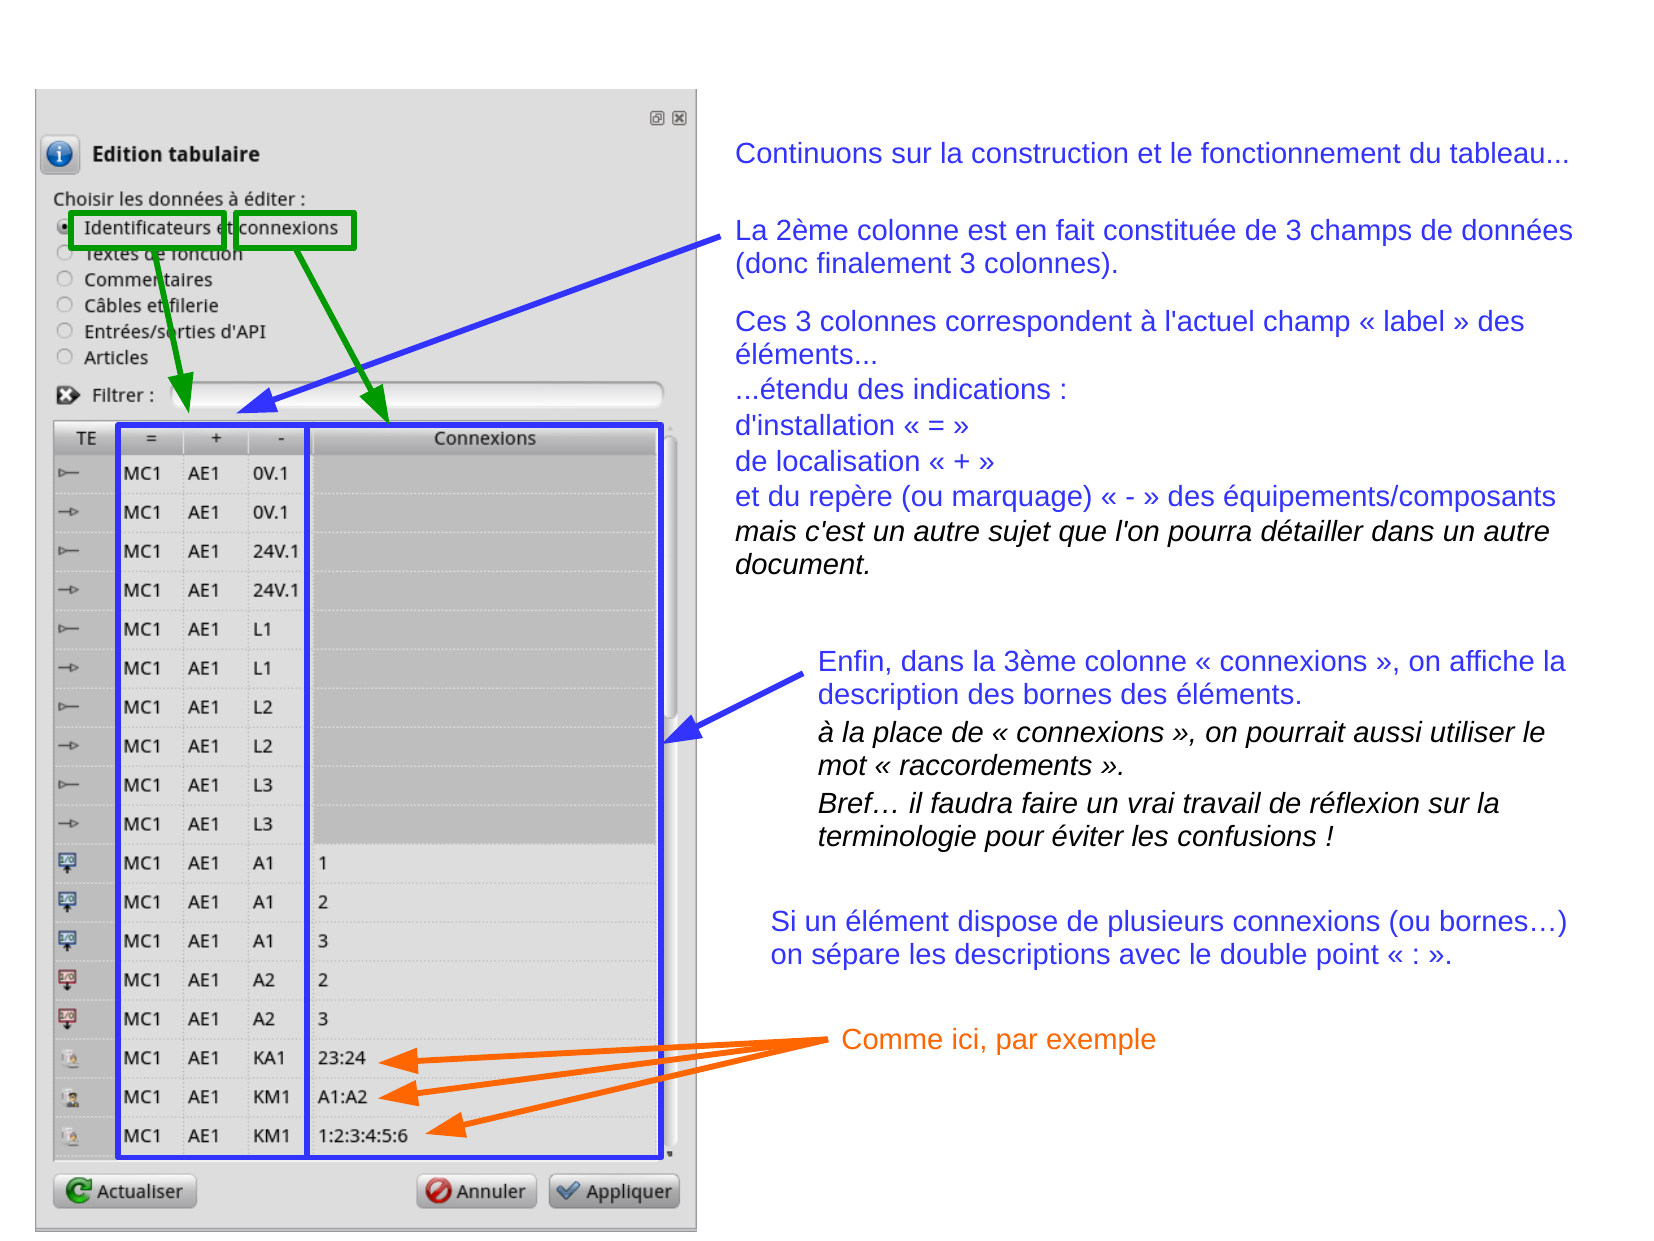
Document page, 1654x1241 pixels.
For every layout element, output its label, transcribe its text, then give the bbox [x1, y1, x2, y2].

picture [310, 428, 658, 1155]
picture [35, 89, 697, 1232]
text_box Bref… il faudra faire un vrai travail de réflexion sur la terminologie pour éviter les confusions ! [803, 779, 1596, 860]
picture [121, 428, 304, 1155]
picture [365, 249, 697, 740]
text_box et du repère (ou marquage) « - » des équipements/composants [720, 472, 1630, 507]
text_box mais c'est un autre sujet que l'on pourra détailler dans un autre document. [720, 507, 1630, 589]
picture [664, 740, 697, 1044]
text_box Si un élément dispose de plusieurs connexions (ou bornes…) on sépare les descriptions avec le double point « : ». [755, 897, 1595, 979]
text_box Continuons sur la construction et le fonctionnement du tableau... [720, 129, 1630, 189]
text_box ...étendu des indications : [720, 366, 1630, 401]
text_box d'installation « = » [720, 401, 1630, 437]
picture [664, 1050, 697, 1057]
text_box Enfin, dans la 3ème colonne « connexions », on affiche la description des bornes des éléments. [803, 637, 1595, 708]
text_box de localisation « + » [720, 437, 1630, 472]
text_box Comme ici, par exemple [826, 1015, 1205, 1075]
picture [664, 1060, 697, 1074]
text_box à la place de « connexions », on pourrait aussi utiliser le mot « raccordements ». [803, 708, 1596, 779]
text_box La 2ème colonne est en fait constituée de 3 champs de données (donc finalement 3 colonnes). [720, 206, 1630, 288]
picture [239, 216, 351, 245]
text_box Ces 3 colonnes correspondent à l'actuel champ « label » des éléments... [720, 297, 1630, 366]
